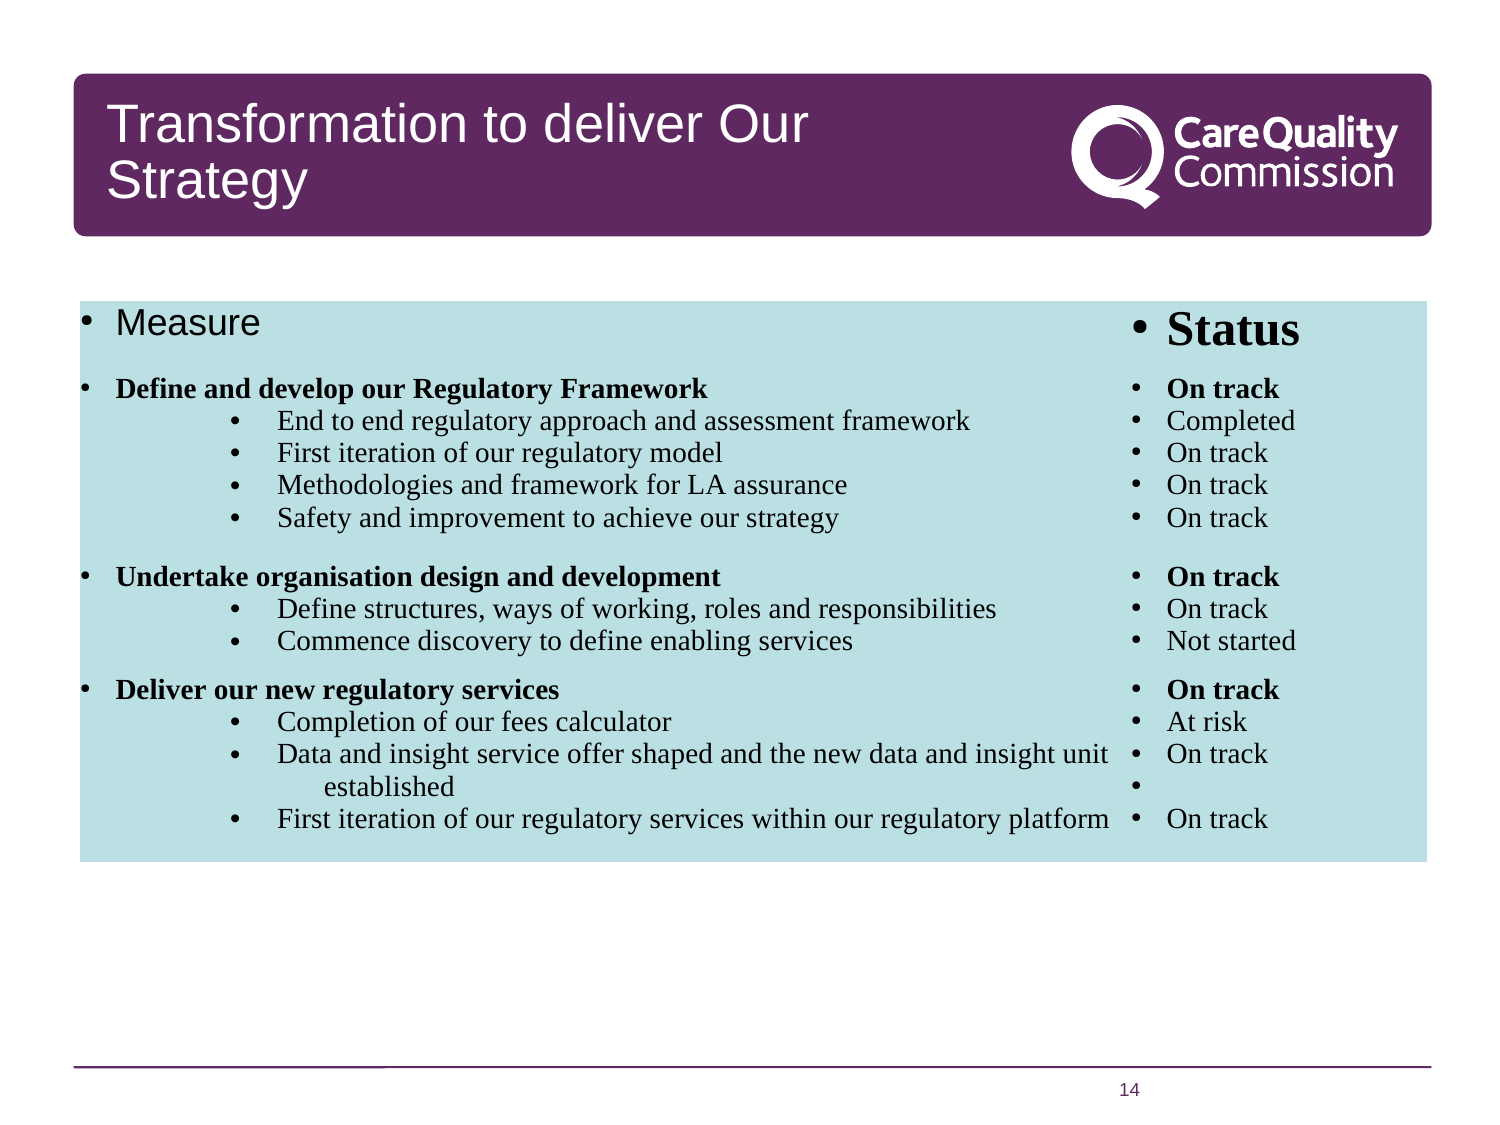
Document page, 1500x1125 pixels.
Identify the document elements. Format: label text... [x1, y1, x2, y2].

table_cell On track On track Not started [1131, 560, 1427, 673]
table_header Measure [80, 301, 1131, 372]
table_cell On track At risk On track On track [1131, 673, 1427, 862]
table_header Status [1131, 301, 1427, 372]
table_cell Deliver our new regulatory services Completion of our fees calculator Data and insight service offer shaped and the new data and insight unit established First iteration of our regulatory services within our regulatory platform [80, 673, 1131, 862]
table_cell Undertake organisation design and development Define structures, ways of working, roles and responsibilities Commence discovery to define enabling services [80, 560, 1131, 673]
table_cell Define and develop our Regulatory Framework End to end regulatory approach and assessment framework First iteration of our regulatory model Methodologies and framework for LA assurance Safety and improvement to achieve our strategy [80, 372, 1131, 560]
table_cell On track Completed On track On track On track [1131, 372, 1427, 560]
title Transformation to deliver Our Strategy [106, 79, 1022, 229]
text_box 14 [1119, 1025, 1432, 1101]
